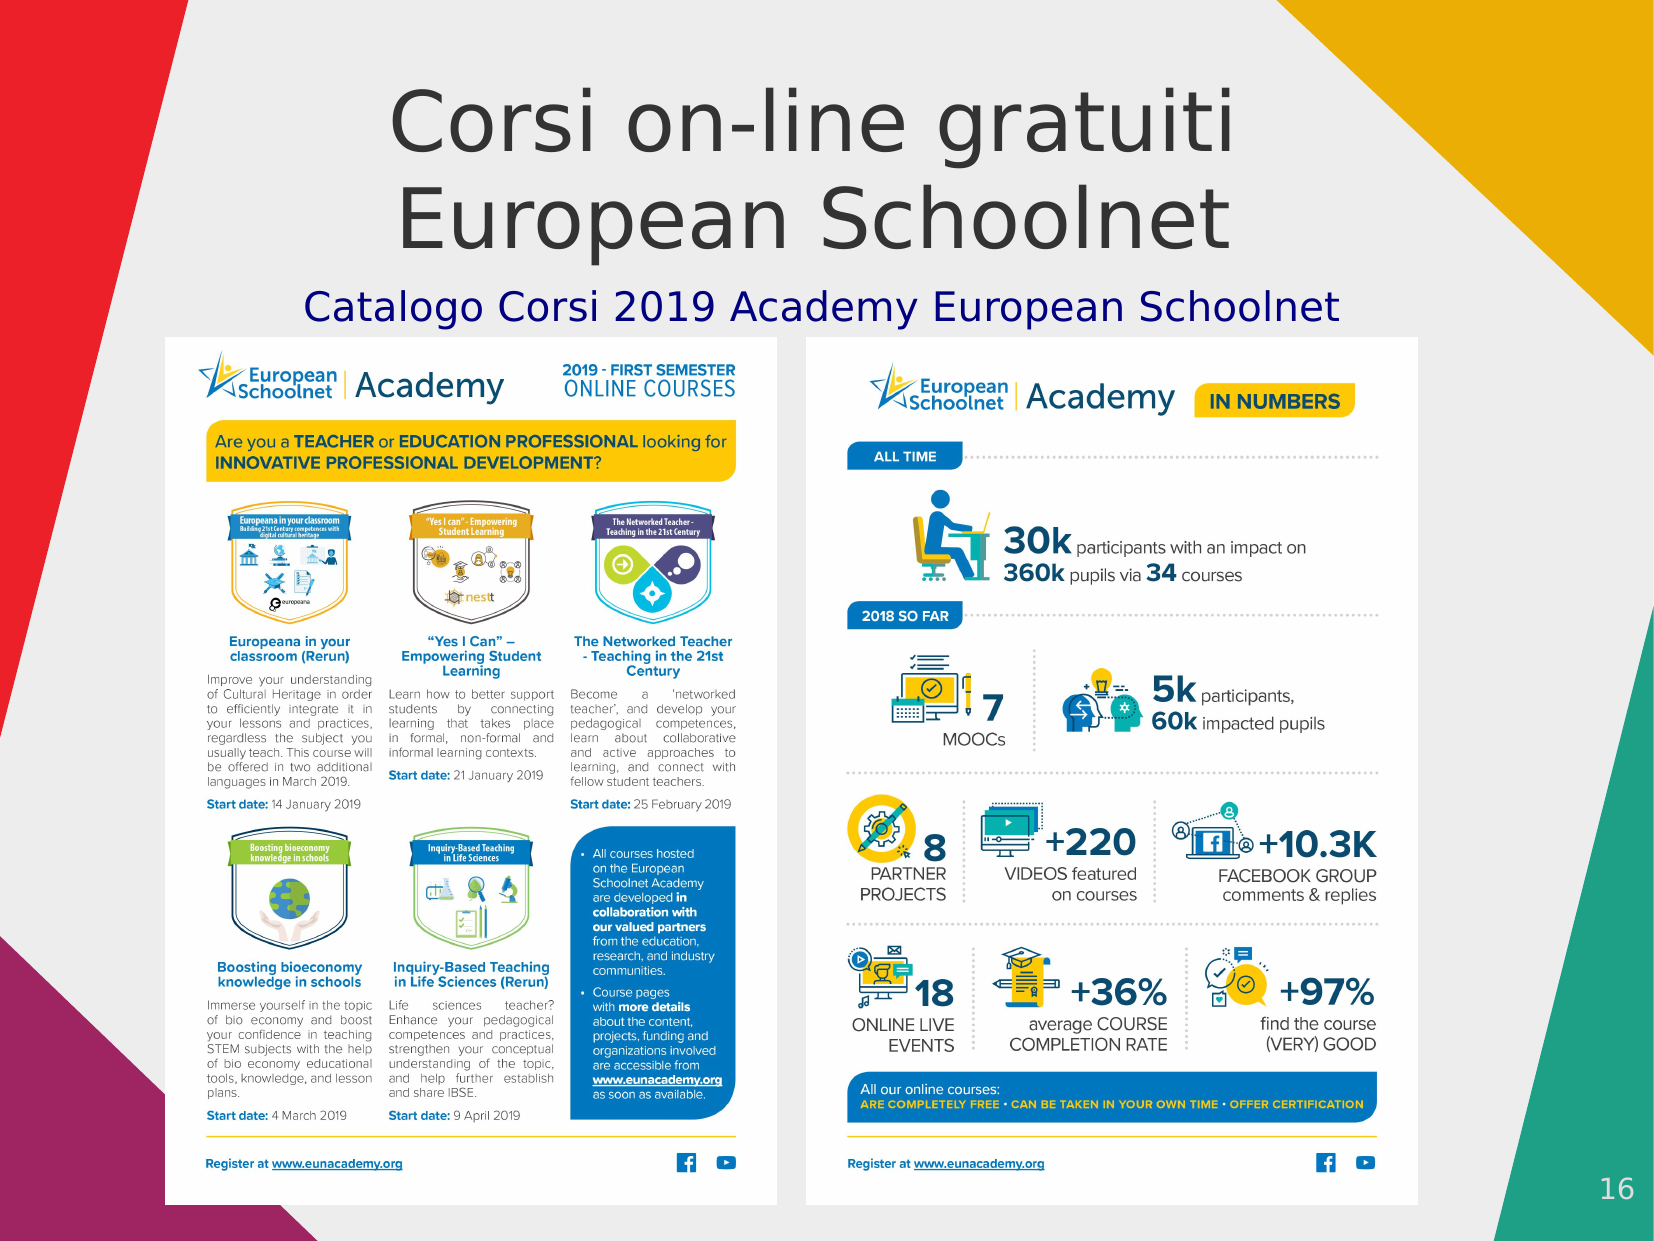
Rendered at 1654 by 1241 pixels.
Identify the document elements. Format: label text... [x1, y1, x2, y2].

picture [806, 337, 1418, 1205]
list Catalogo Corsi 2019 Academy European Schoolnet [259, 283, 1371, 331]
title Corsi on-line gratuiti European Schoolnet [114, 73, 1539, 271]
picture [165, 337, 777, 1205]
